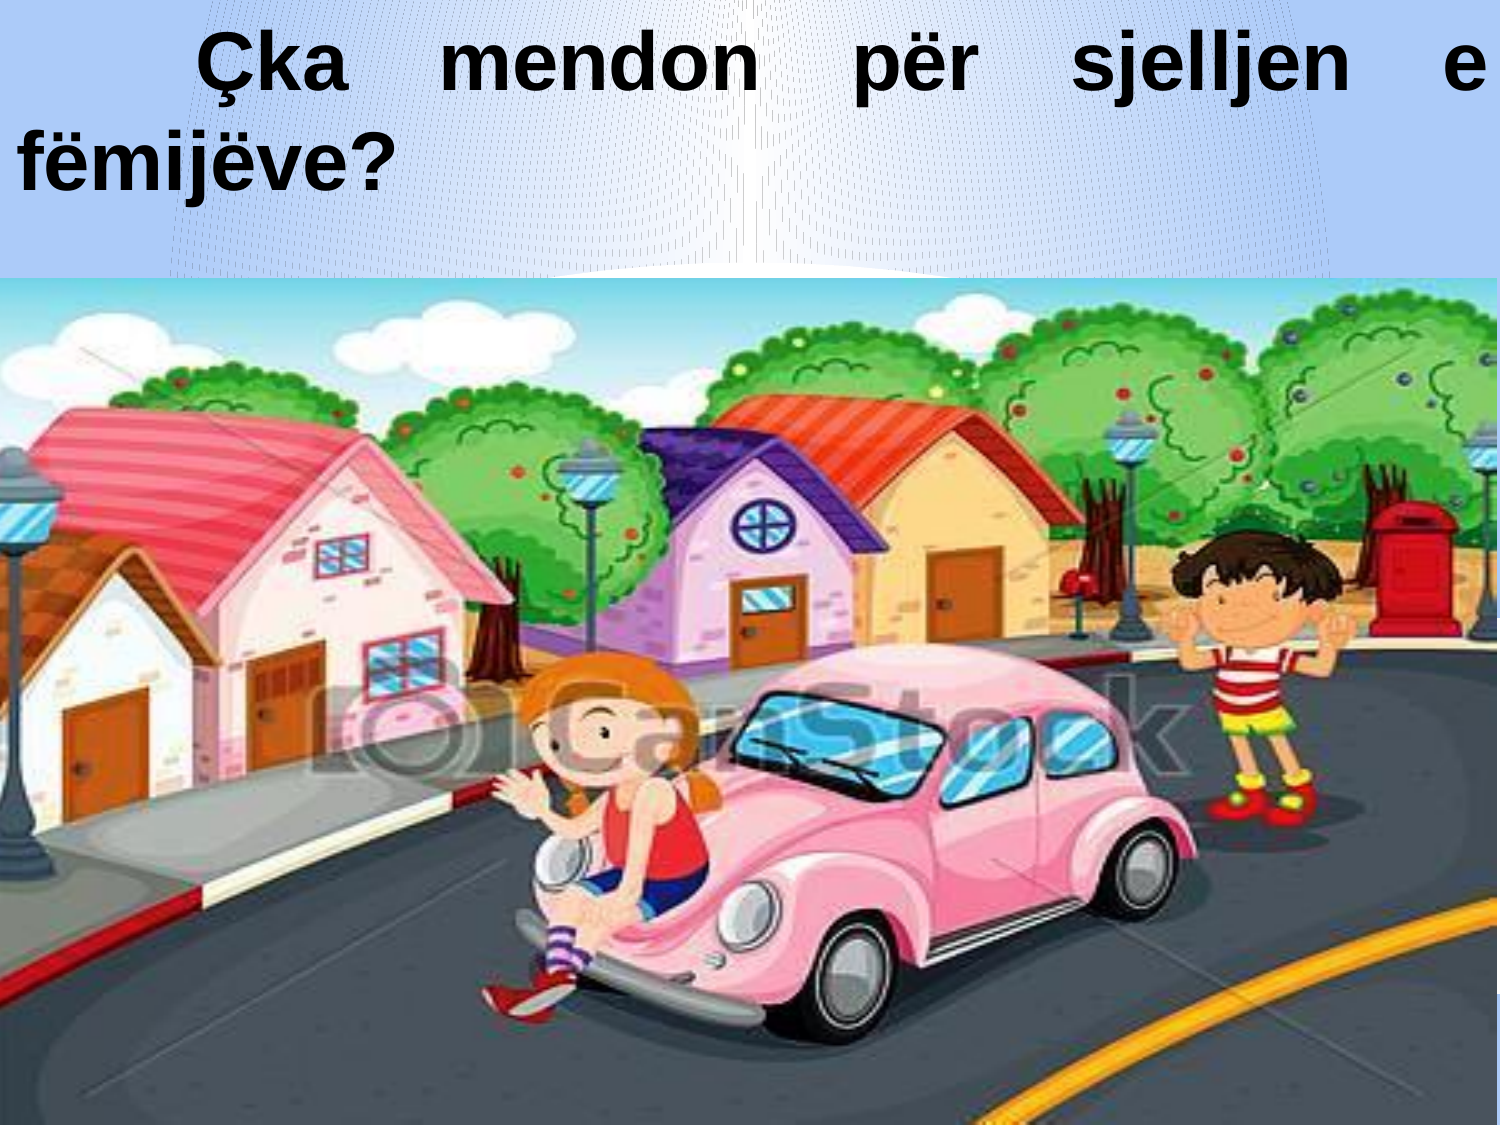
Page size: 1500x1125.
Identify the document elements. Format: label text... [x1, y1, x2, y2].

text_box Çka mendon për sjelljen e fëmijëve? [1, 0, 1500, 315]
picture [0, 278, 1497, 1125]
